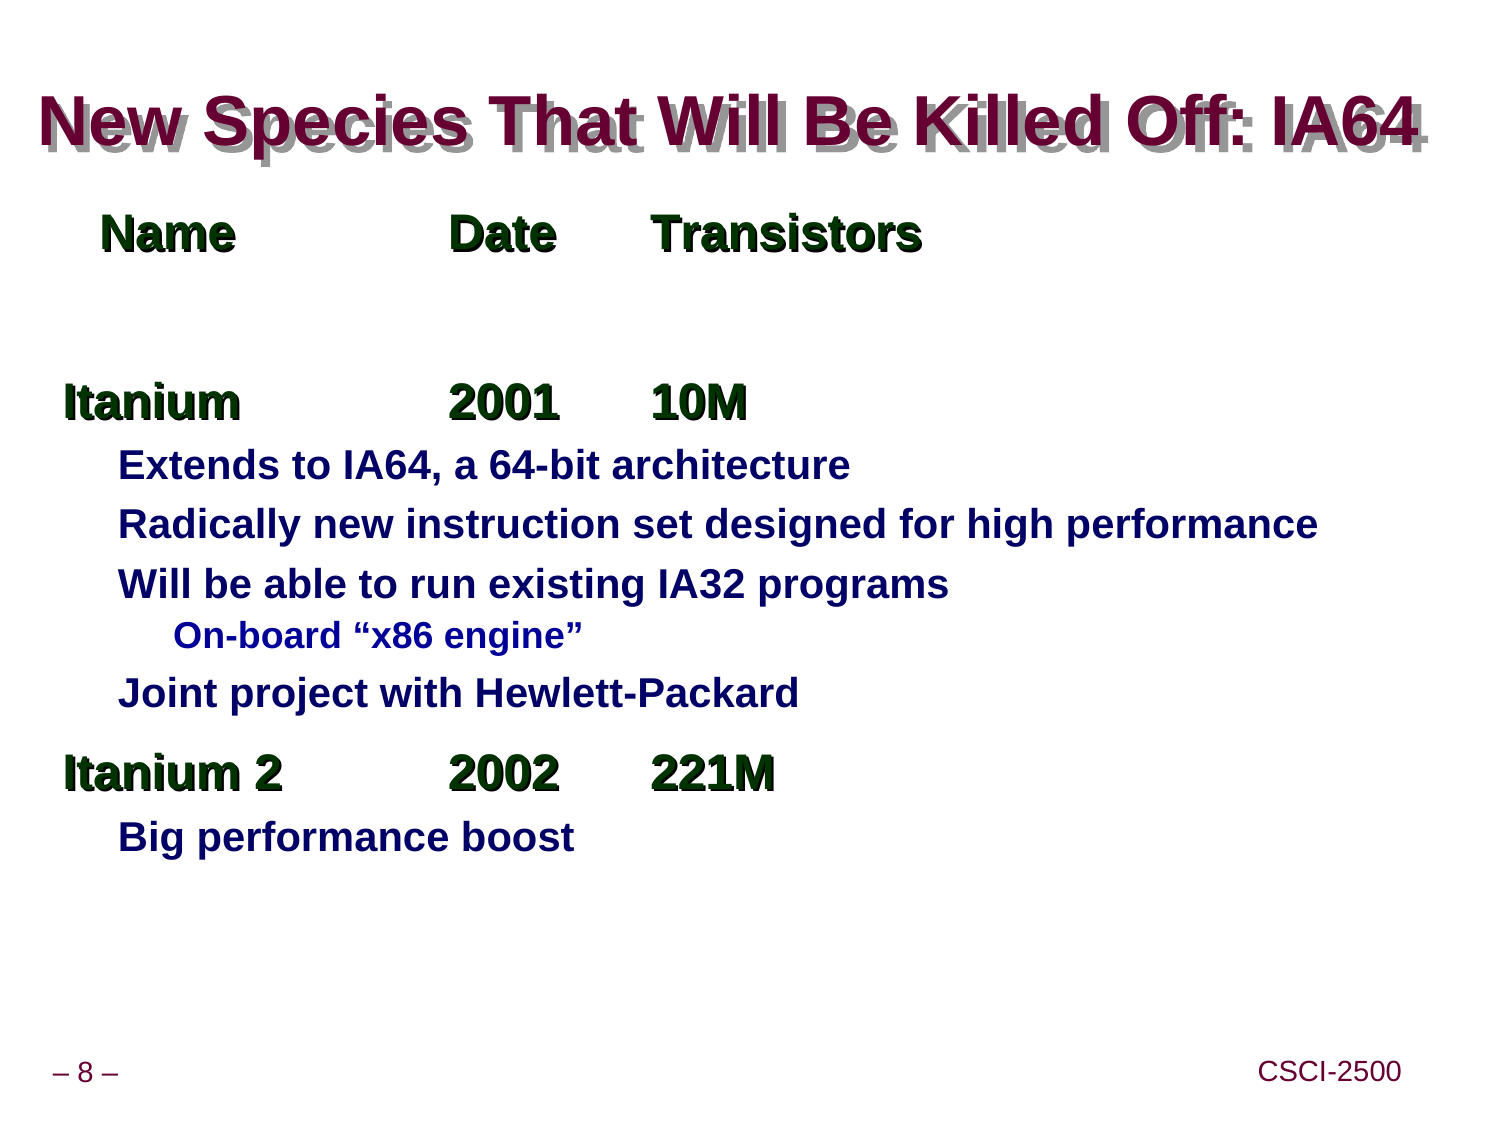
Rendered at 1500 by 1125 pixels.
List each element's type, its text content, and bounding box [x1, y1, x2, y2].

list Name Date Transistors Itanium 2001 10M Extends to IA64, a 64-bit architecture Radically new instruction set designed for high performance Will be able to run existing IA32 programs On-board “x86 engine” Joint project with Hewlett-Packard Itanium 2 2002 221M Big performance boost [47, 200, 1411, 1058]
title New Species That Will Be Killed Off: IA64 [37, 50, 1476, 201]
